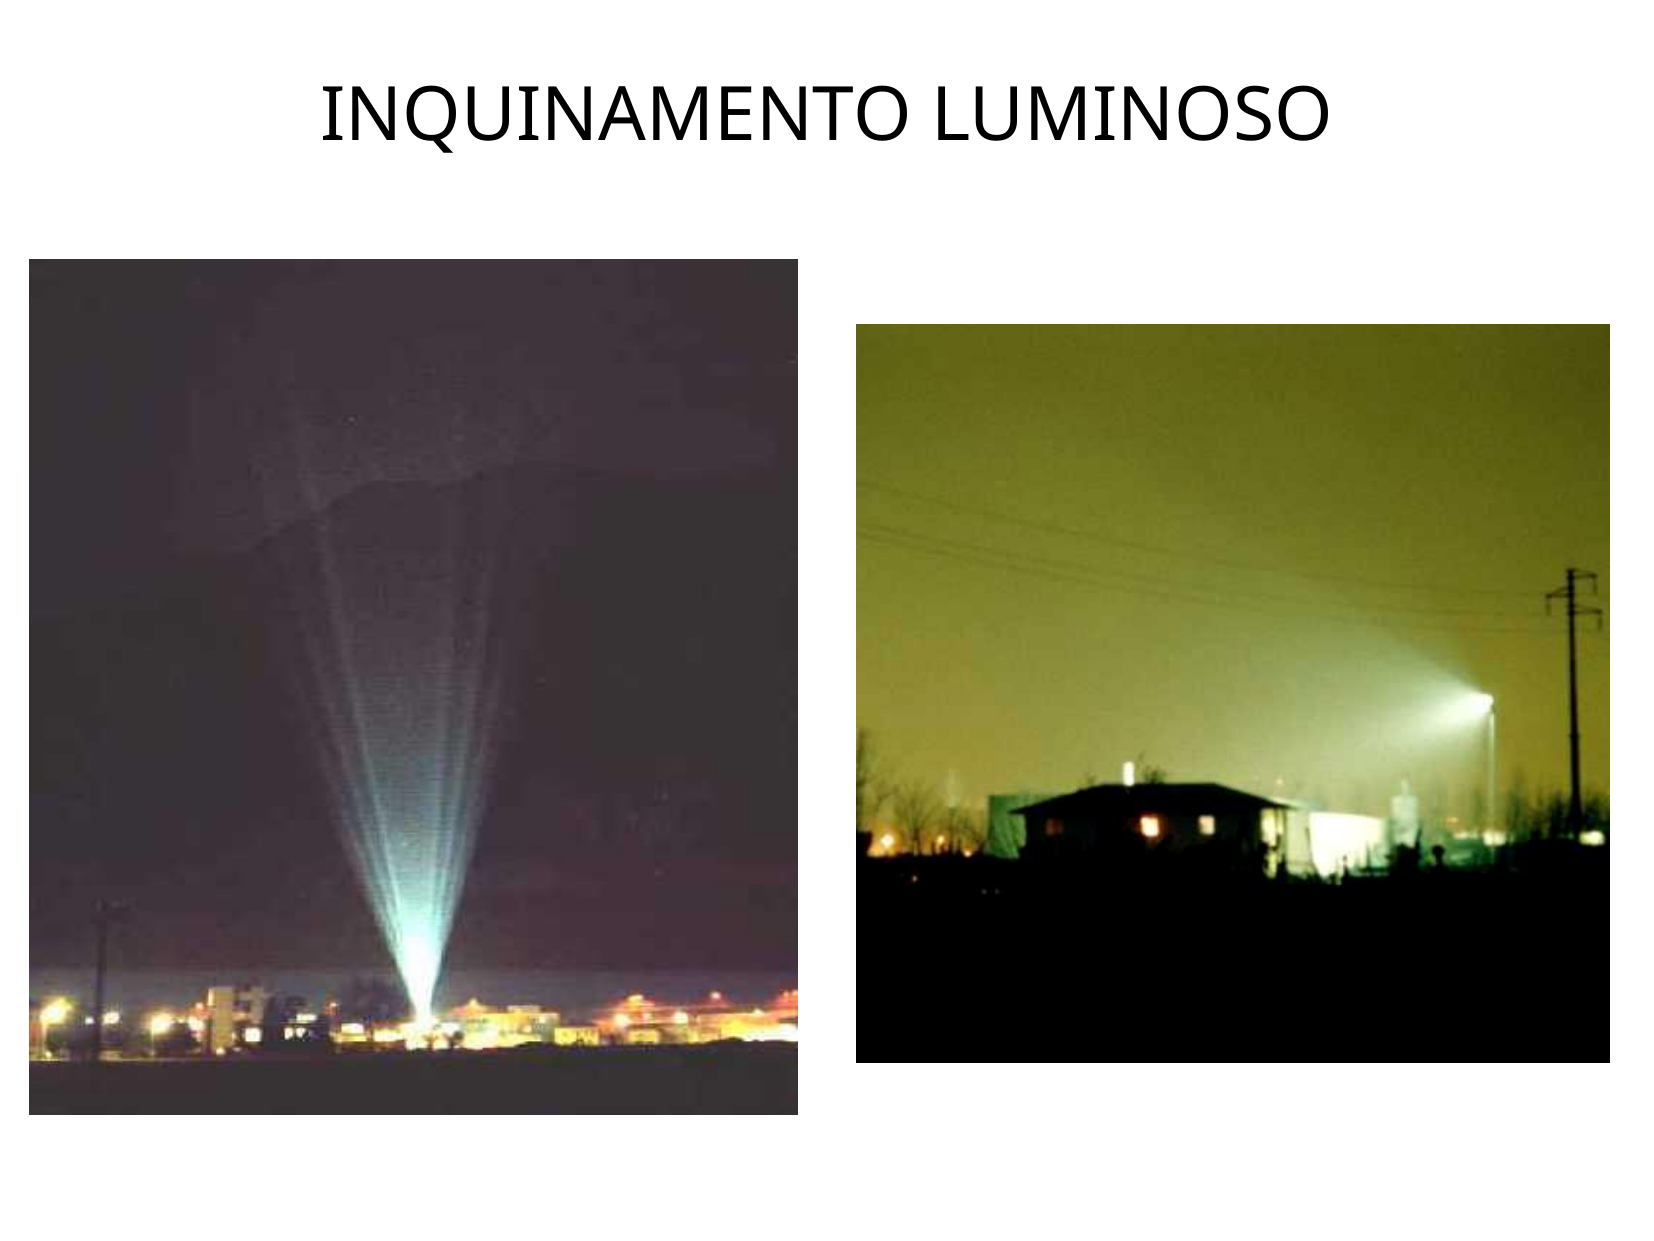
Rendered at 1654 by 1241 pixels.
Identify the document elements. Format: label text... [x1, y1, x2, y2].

text_box INQUINAMENTO LUMINOSO [124, 44, 1530, 176]
picture [856, 324, 1610, 1063]
picture [29, 259, 798, 1115]
